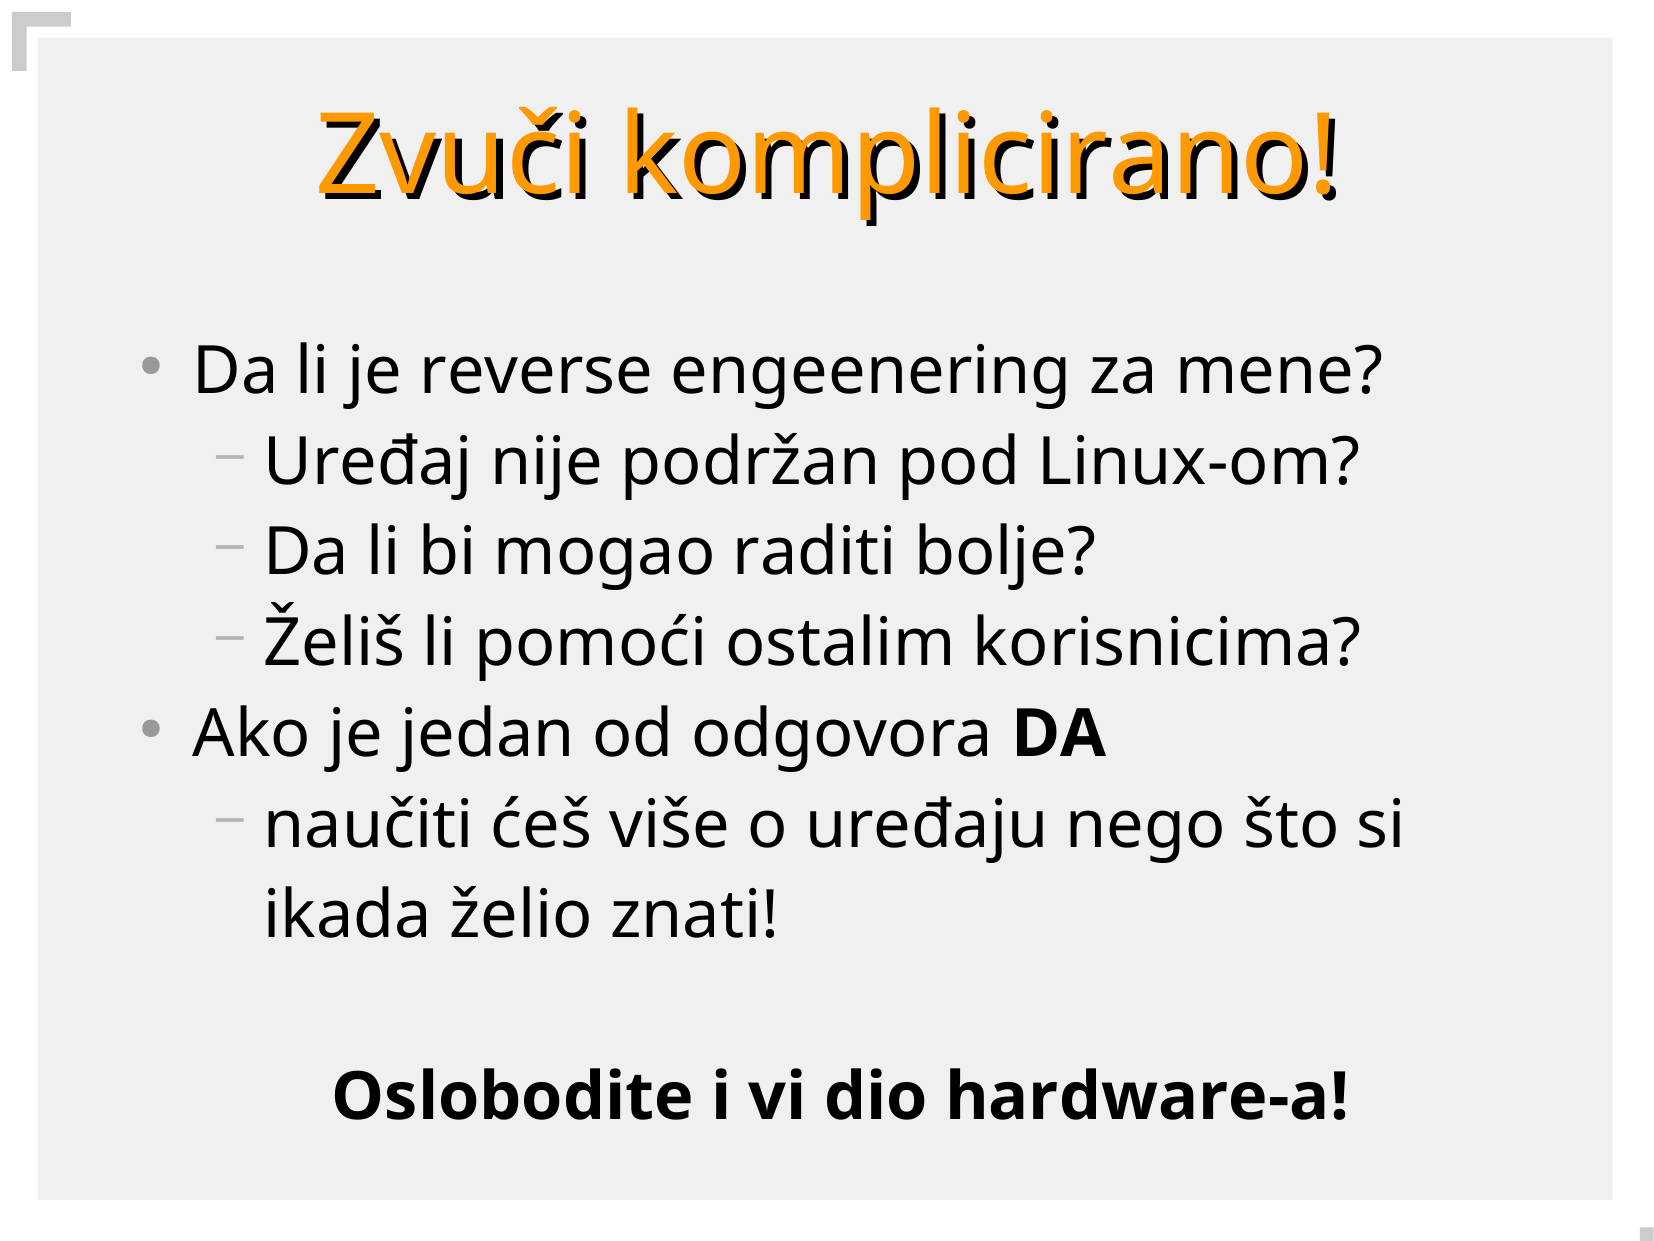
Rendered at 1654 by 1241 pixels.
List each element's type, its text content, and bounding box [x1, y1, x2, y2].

title Zvuči komplicirano! [121, 46, 1534, 254]
list Da li je reverse engeenering za mene? Uređaj nije podržan pod Linux-om? Da li bi mogao raditi bolje? Želiš li pomoći ostalim korisnicima? Ako je jedan od odgovora DA naučiti ćeš više o uređaju nego što si ikada želio znati! Oslobodite i vi dio hardware-a! [121, 322, 1561, 1132]
